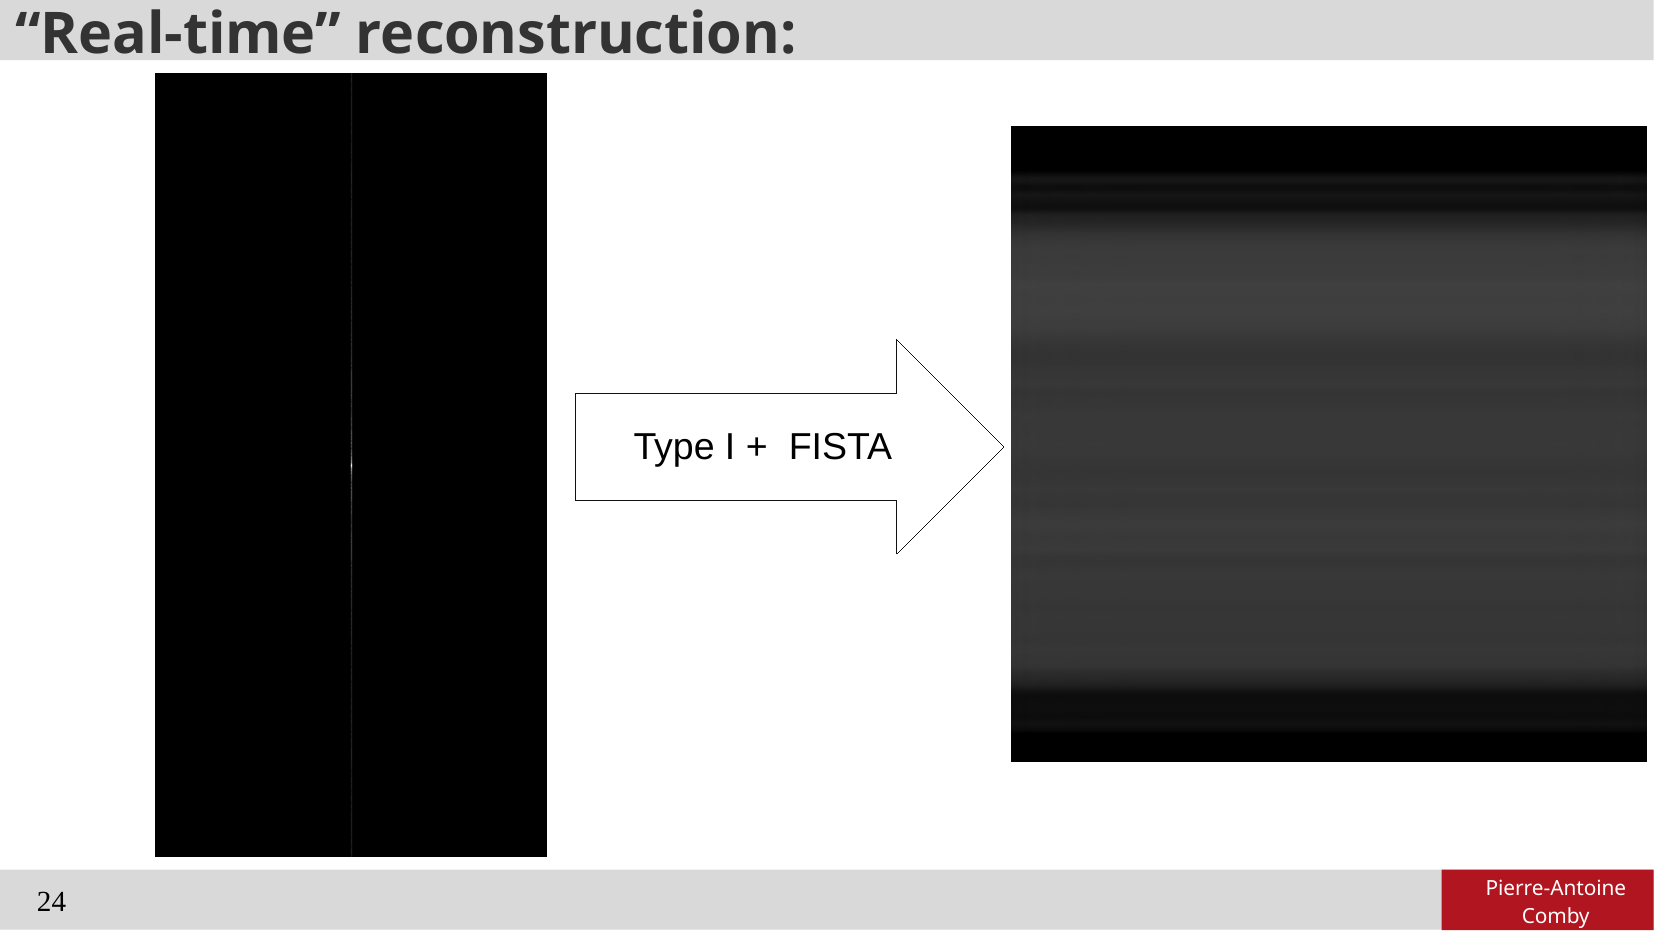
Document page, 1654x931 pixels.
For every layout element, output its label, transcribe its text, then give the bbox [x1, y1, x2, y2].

picture [1011, 126, 1647, 762]
title “Real-time” reconstruction: [15, 0, 1504, 66]
picture [155, 73, 547, 857]
text_box Type I + FISTA [575, 339, 1004, 554]
